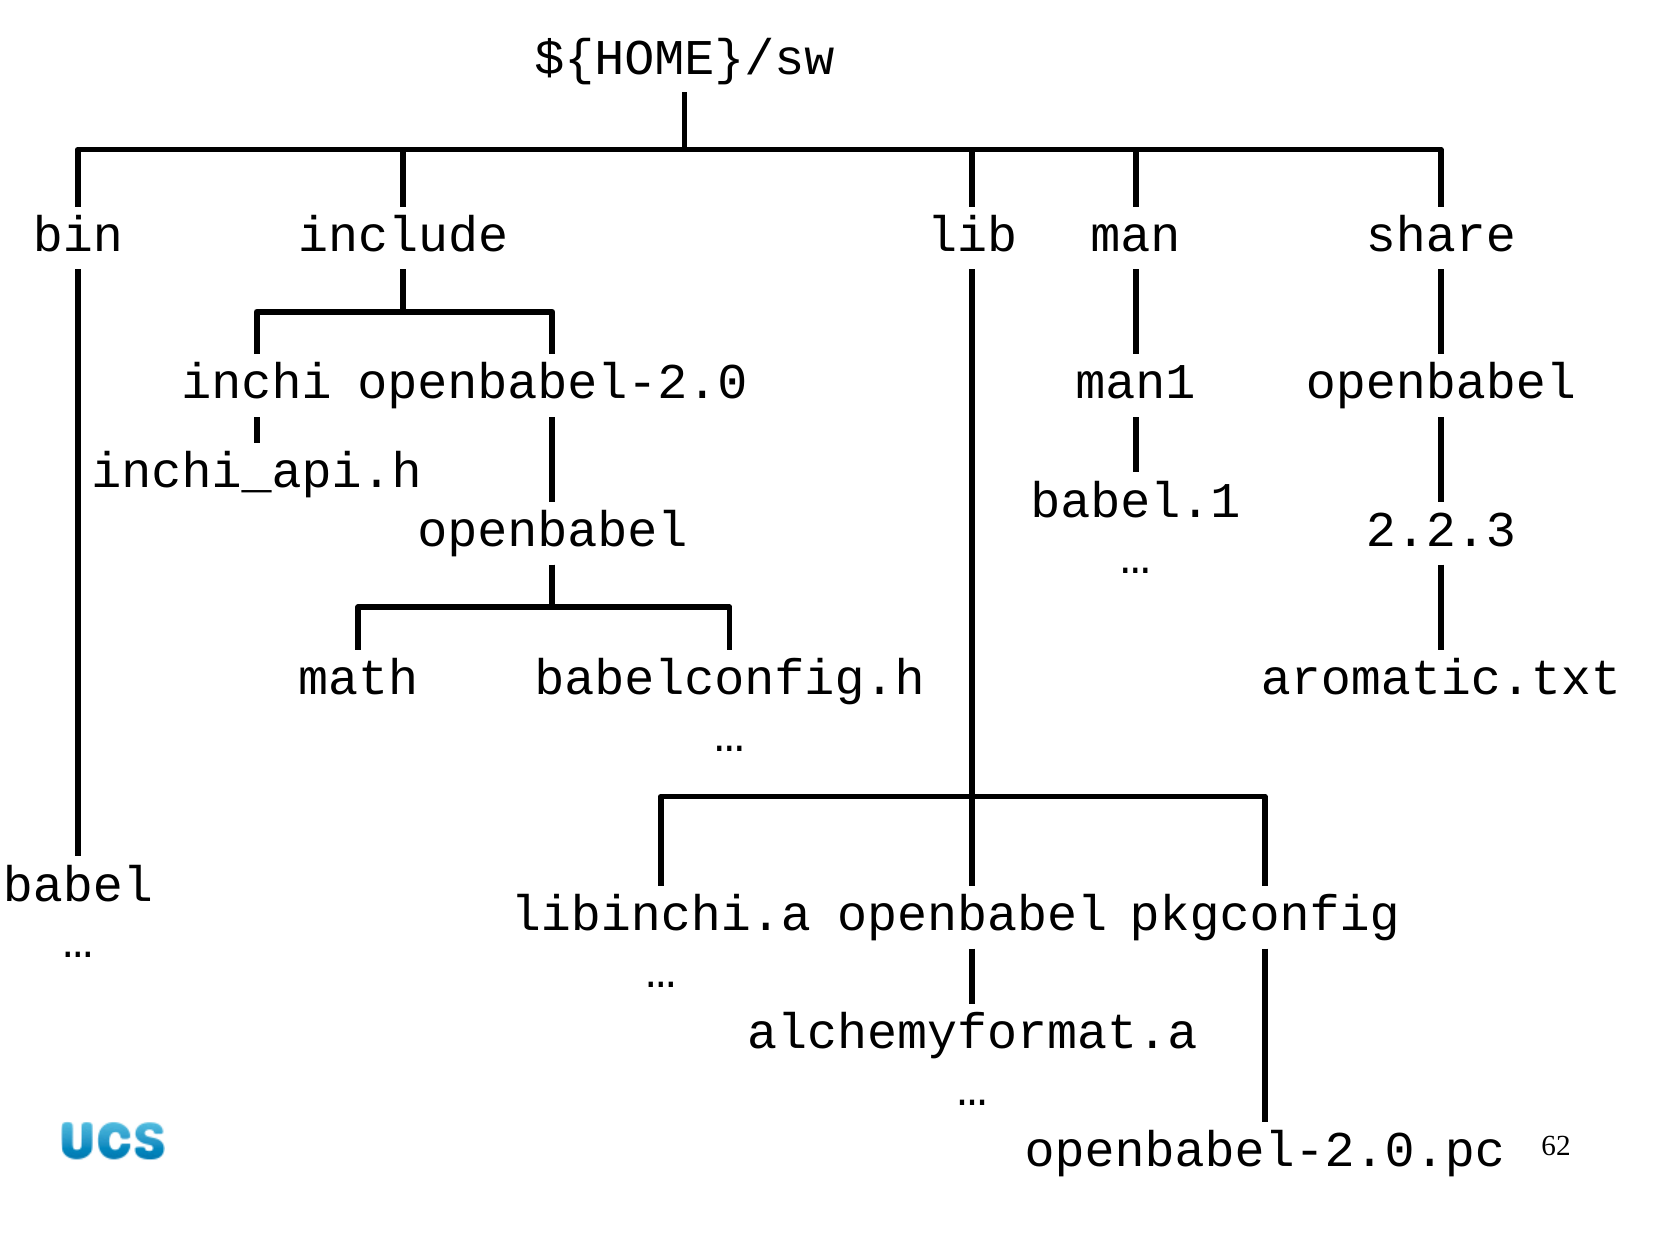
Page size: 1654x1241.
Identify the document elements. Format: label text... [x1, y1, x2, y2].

text_box libinchi.a … [507, 885, 814, 1006]
text_box babel.1 … [1027, 472, 1244, 592]
text_box inchi [178, 354, 335, 418]
text_box inchi_api.h [88, 442, 425, 506]
text_box openbabel-2.0 [354, 354, 751, 418]
text_box share [1362, 206, 1519, 270]
text_box man1 [1072, 354, 1199, 418]
text_box alchemyformat.a … [744, 1003, 1201, 1124]
text_box openbabel [414, 501, 691, 565]
text_box man [1087, 206, 1184, 270]
text_box pkgconfig [1126, 885, 1403, 949]
text_box aromatic.txt [1257, 649, 1624, 713]
text_box 2.2.3 [1362, 501, 1519, 565]
text_box openbabel [1302, 354, 1579, 418]
text_box openbabel-2.0.pc [1021, 1122, 1508, 1185]
text_box include [295, 206, 512, 270]
text_box bin [30, 206, 127, 270]
text_box ${HOME}/sw [531, 29, 838, 93]
text_box openbabel [834, 885, 1111, 949]
text_box math [295, 649, 422, 713]
text_box babel … [0, 856, 157, 976]
text_box babelconfig.h … [531, 649, 928, 770]
picture [61, 1121, 165, 1161]
text_box lib [924, 206, 1021, 270]
